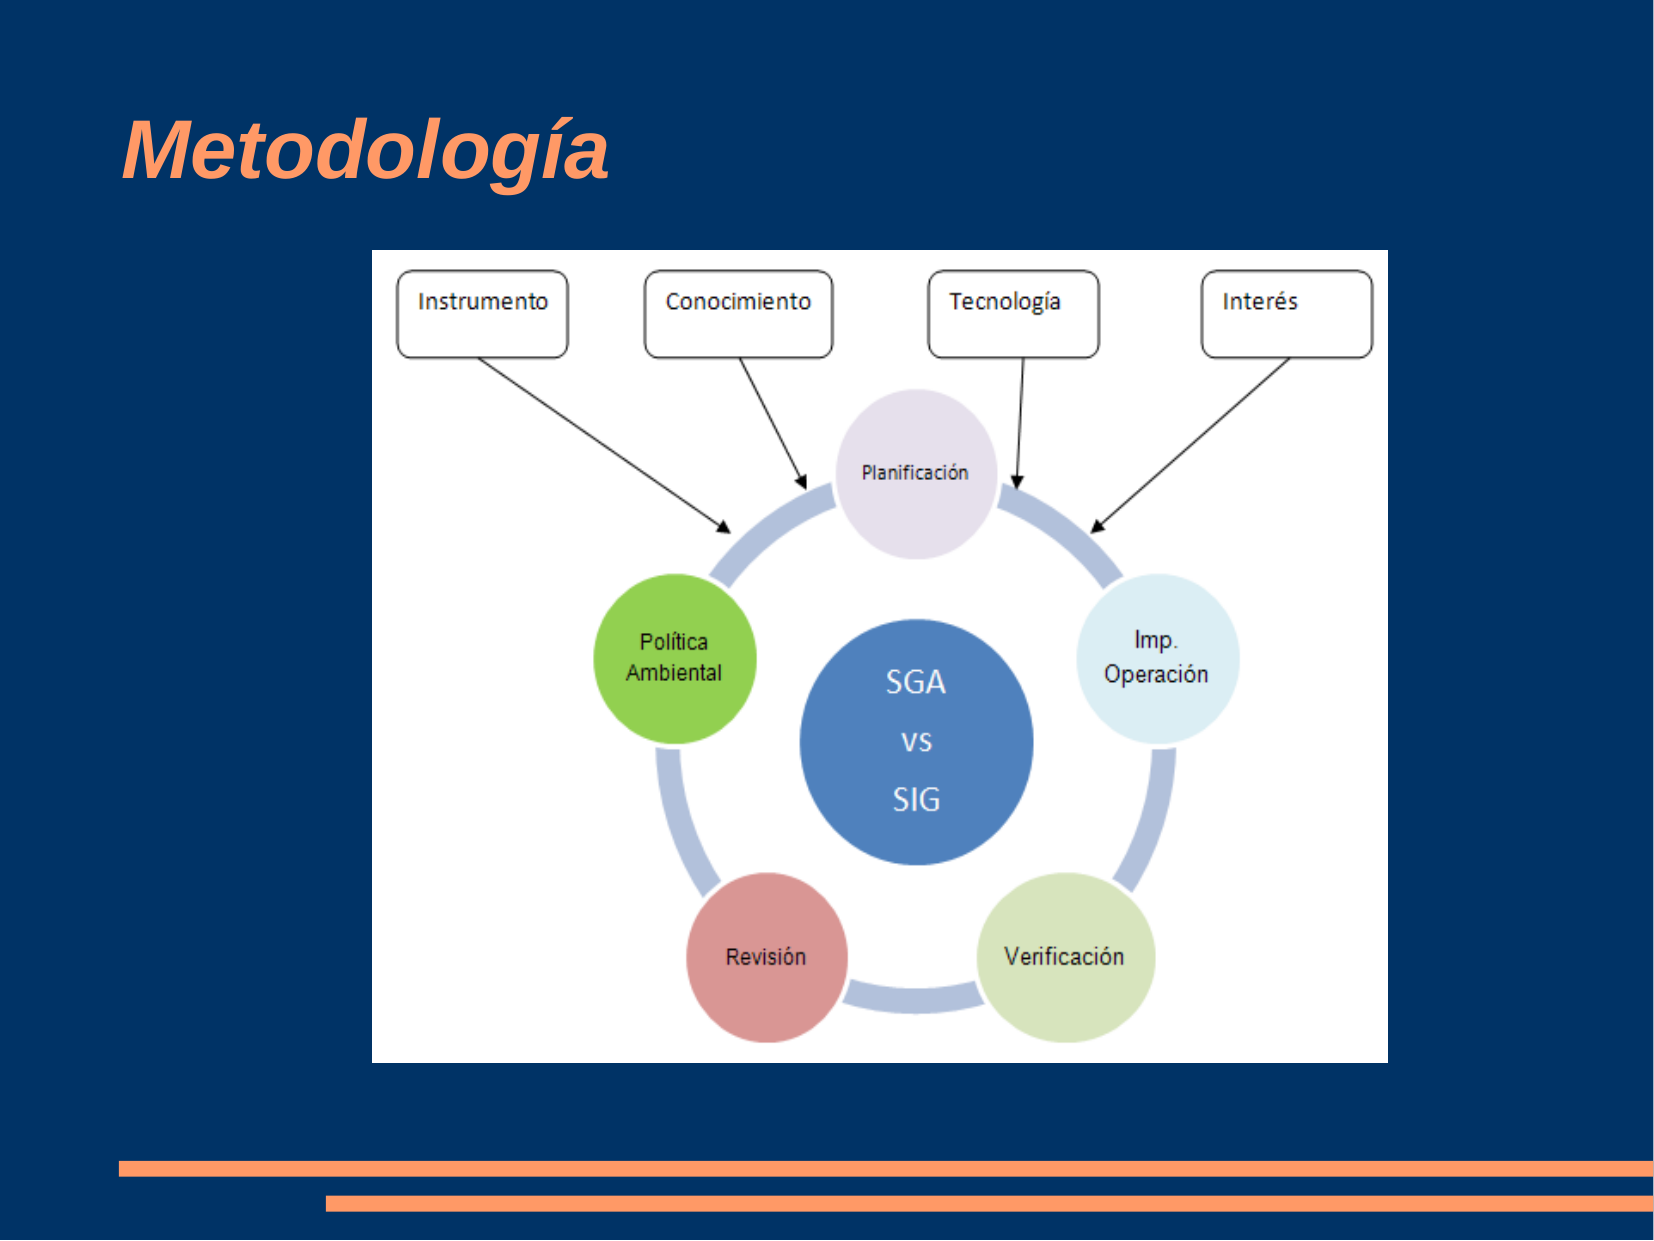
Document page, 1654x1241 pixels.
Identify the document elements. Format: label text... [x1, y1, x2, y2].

title Metodología [121, 46, 1534, 254]
picture [372, 250, 1388, 1063]
